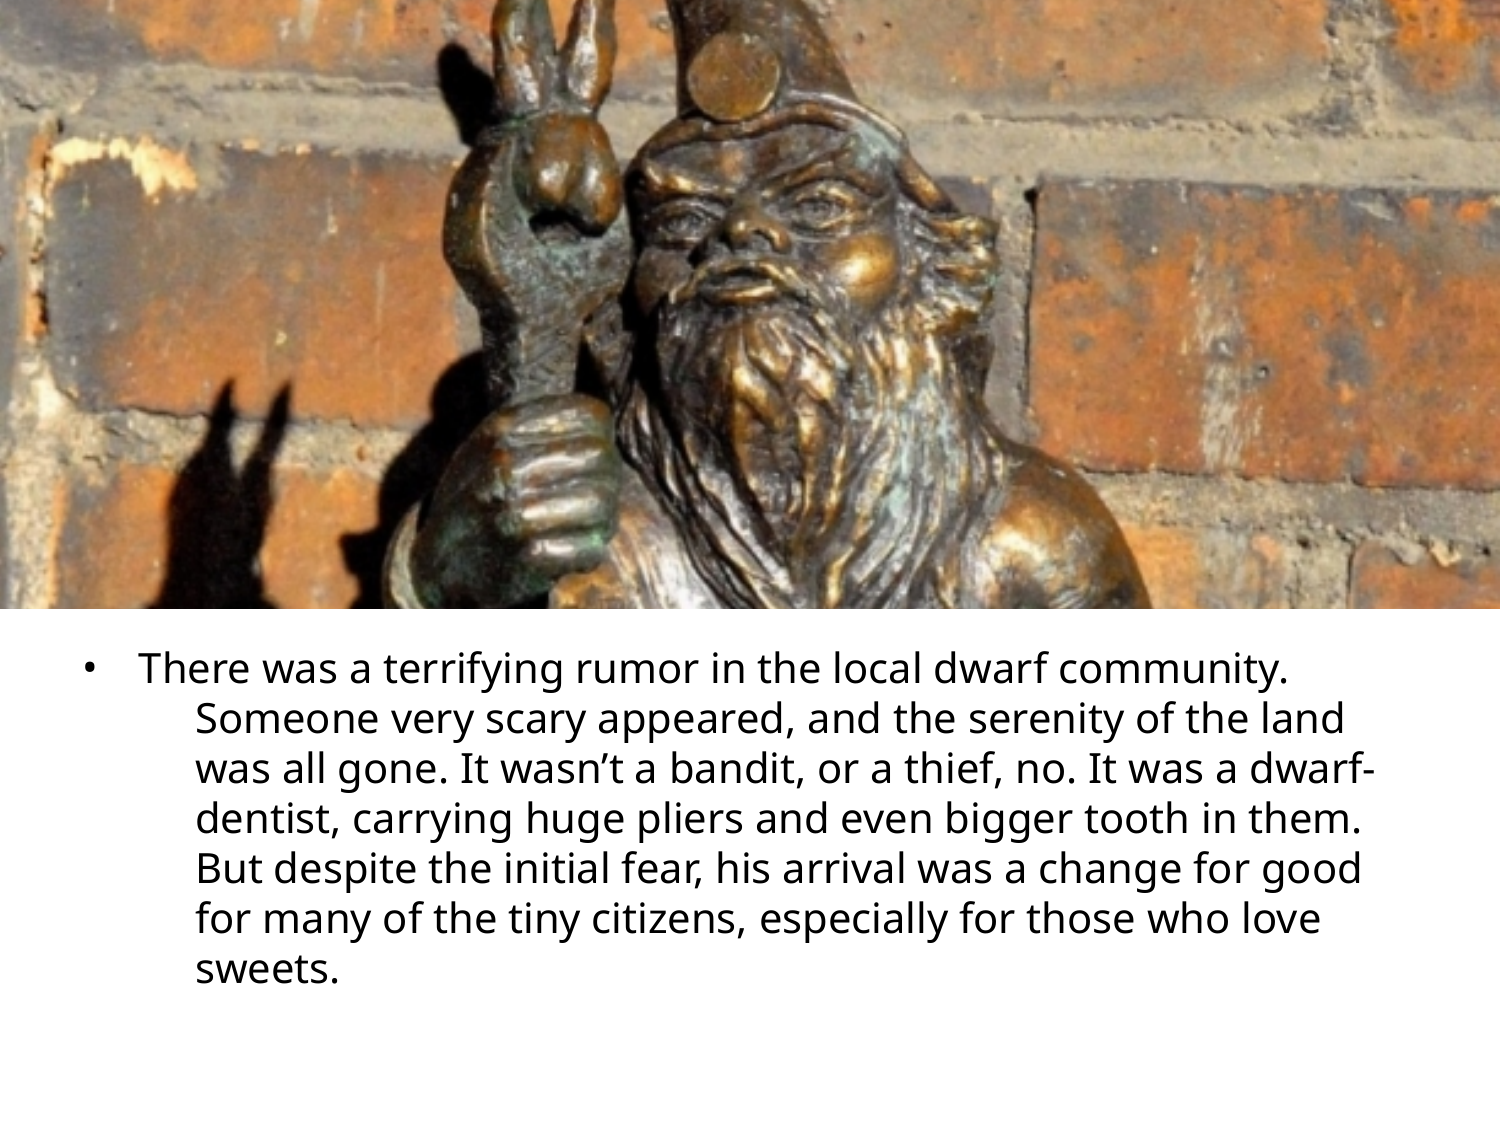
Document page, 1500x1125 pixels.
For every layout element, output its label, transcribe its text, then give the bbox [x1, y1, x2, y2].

list There was a terrifying rumor in the local dwarf community. Someone very scary appeared, and the serenity of the land was all gone. It wasn’t a bandit, or a thief, no. It was a dwarf-dentist, carrying huge pliers and even bigger tooth in them. But despite the initial fear, his arrival was a change for good for many of the tiny citizens, especially for those who love sweets. [67, 615, 1441, 1018]
picture [0, 0, 1500, 609]
